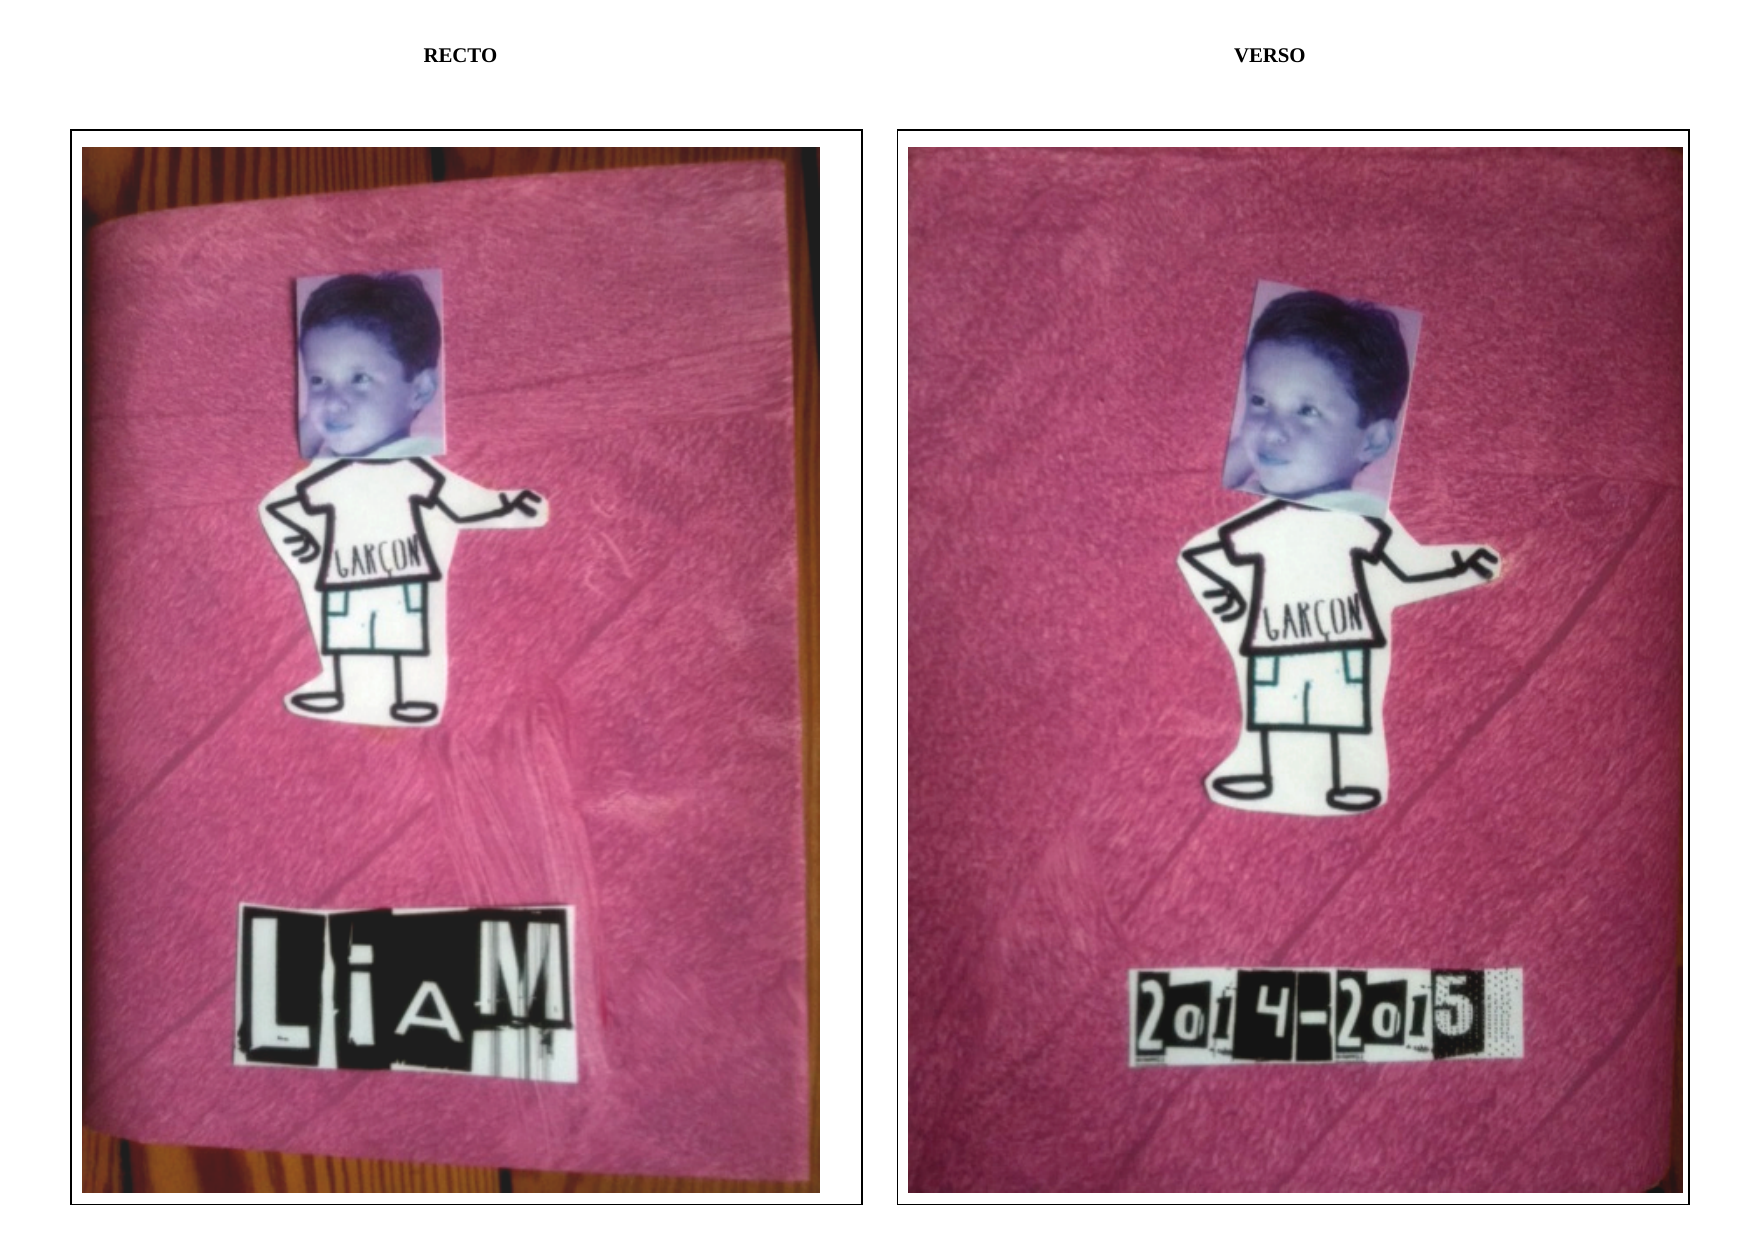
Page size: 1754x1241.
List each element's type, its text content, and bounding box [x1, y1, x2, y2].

text_box RECTO [306, 35, 615, 95]
text_box VERSO [1086, 35, 1453, 107]
picture [82, 147, 820, 1193]
picture [908, 147, 1683, 1193]
